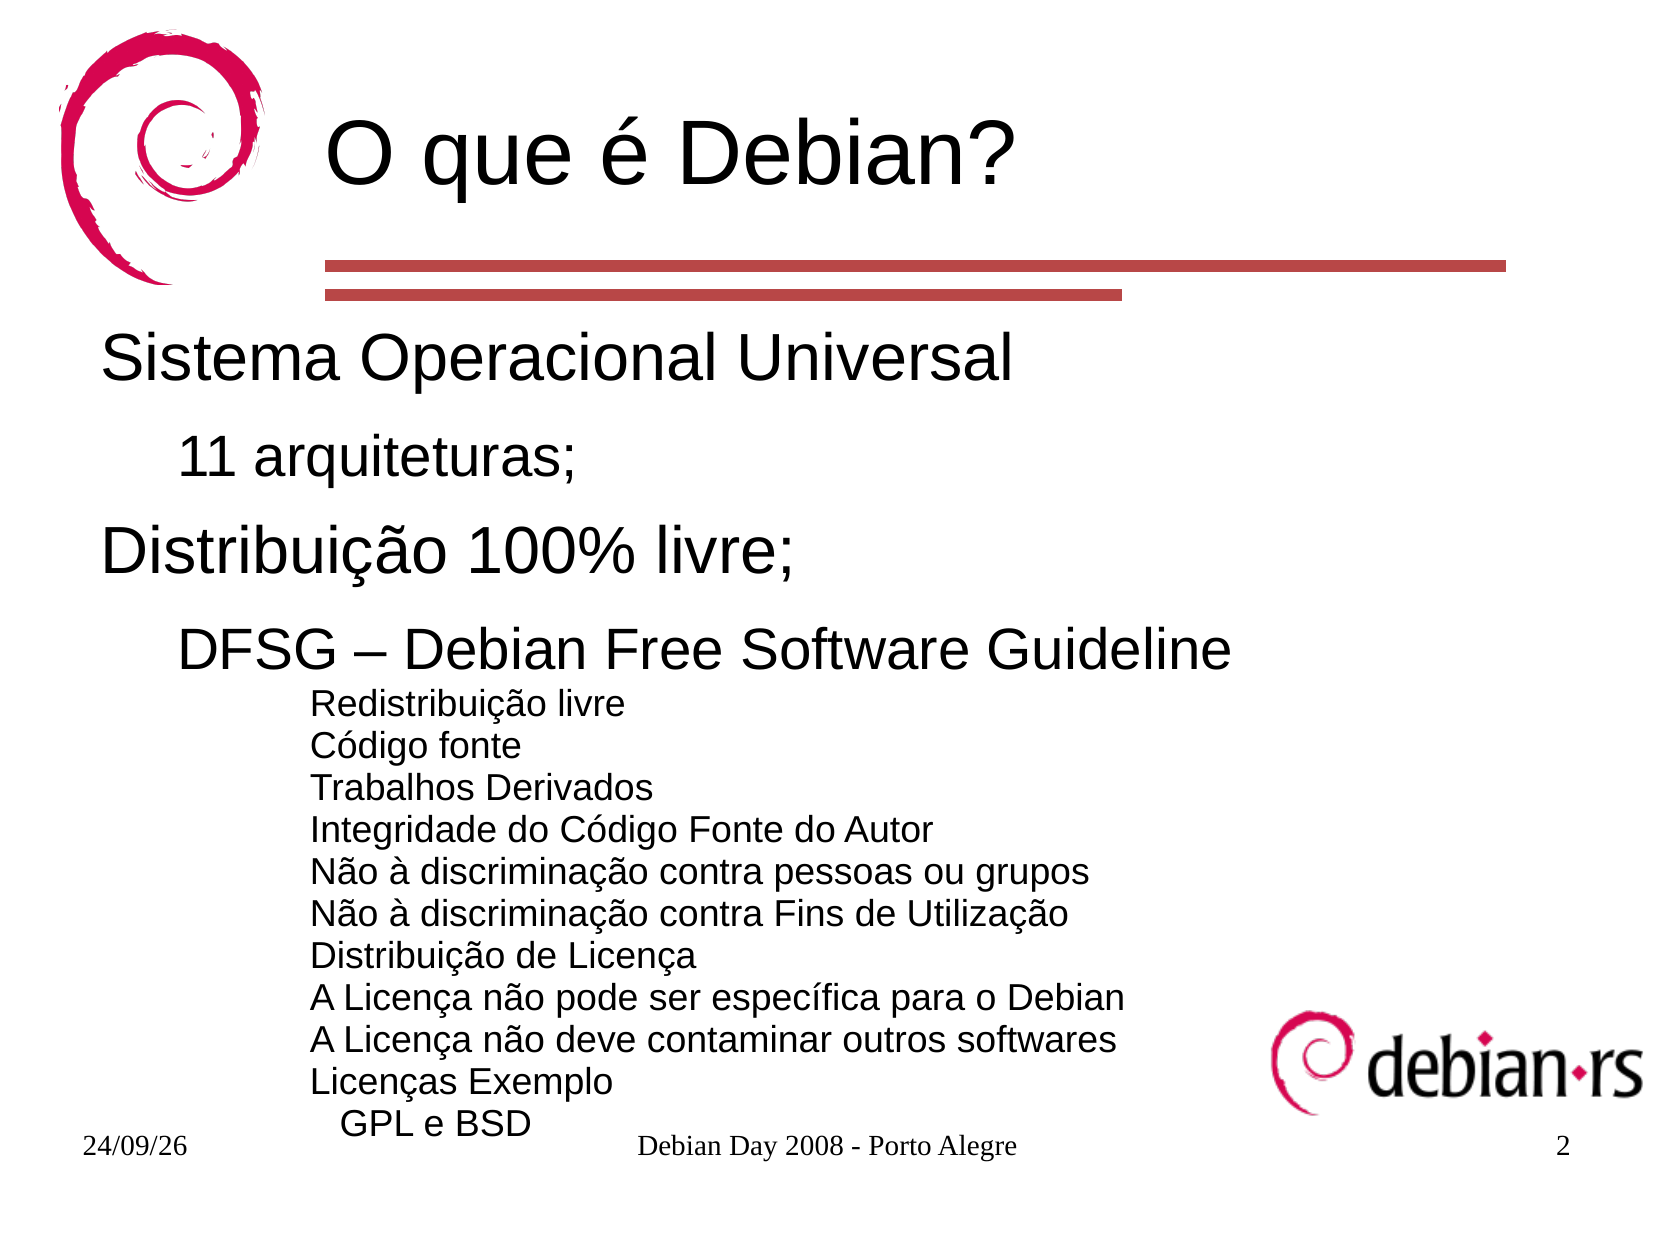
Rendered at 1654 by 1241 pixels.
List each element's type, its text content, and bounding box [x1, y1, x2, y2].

list Sistema Operacional Universal 11 arquiteturas; Distribuição 100% livre; DFSG – Debian Free Software Guideline [82, 319, 1571, 709]
picture [59, 29, 265, 285]
text_box Redistribuição livre Código fonte Trabalhos Derivados Integridade do Código Fonte do Autor Não à discriminação contra pessoas ou grupos Não à discriminação contra Fins de Utilização Distribuição de Licença A Licença não pode ser específica para o Debian A Licença não deve contaminar outros softwares Licenças Exemplo GPL e BSD [265, 674, 1182, 1152]
title O que é Debian? [324, 49, 1571, 257]
picture [1262, 1006, 1654, 1122]
